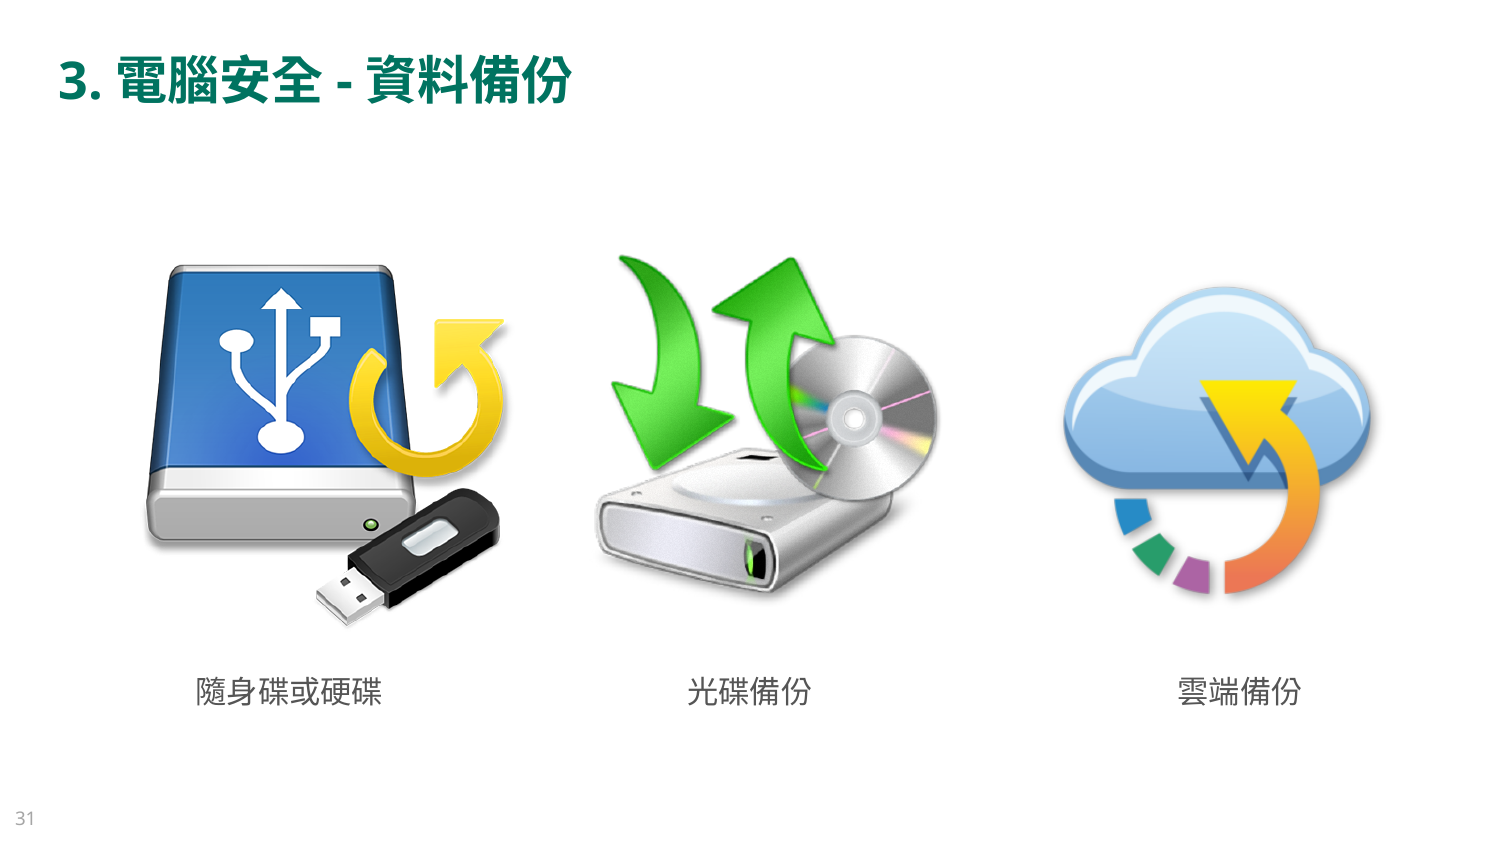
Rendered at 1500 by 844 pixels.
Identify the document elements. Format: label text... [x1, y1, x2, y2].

title 3.電腦安全-資料備份 [58, 48, 1442, 162]
picture [582, 250, 945, 614]
text_box 雲端備份 [1128, 671, 1353, 710]
picture [129, 250, 523, 635]
slide_number 31 [15, 806, 61, 831]
text_box 隨身碟或硬碟 [177, 672, 402, 711]
text_box 光碟備份 [637, 672, 863, 711]
picture [1027, 251, 1414, 638]
